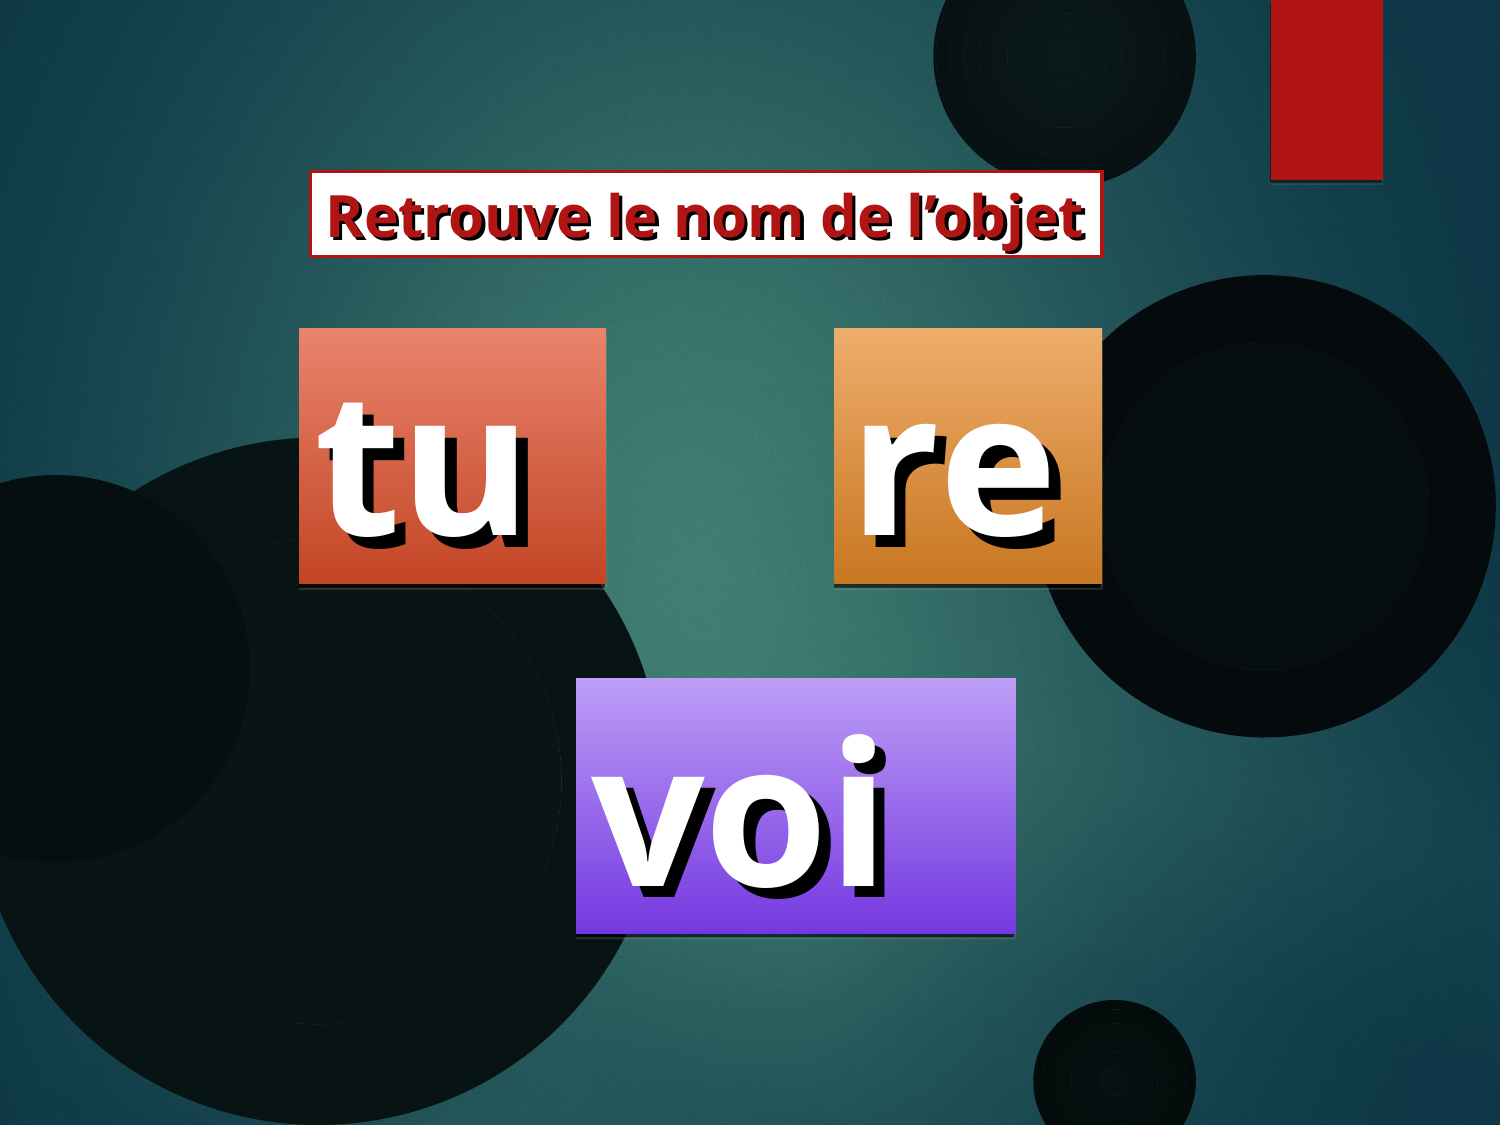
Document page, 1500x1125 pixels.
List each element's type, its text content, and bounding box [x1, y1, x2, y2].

text_box voi [576, 679, 1016, 934]
text_box re [834, 328, 1102, 583]
text_box Retrouve le nom de l’objet [311, 172, 1102, 257]
text_box tu [299, 328, 606, 583]
